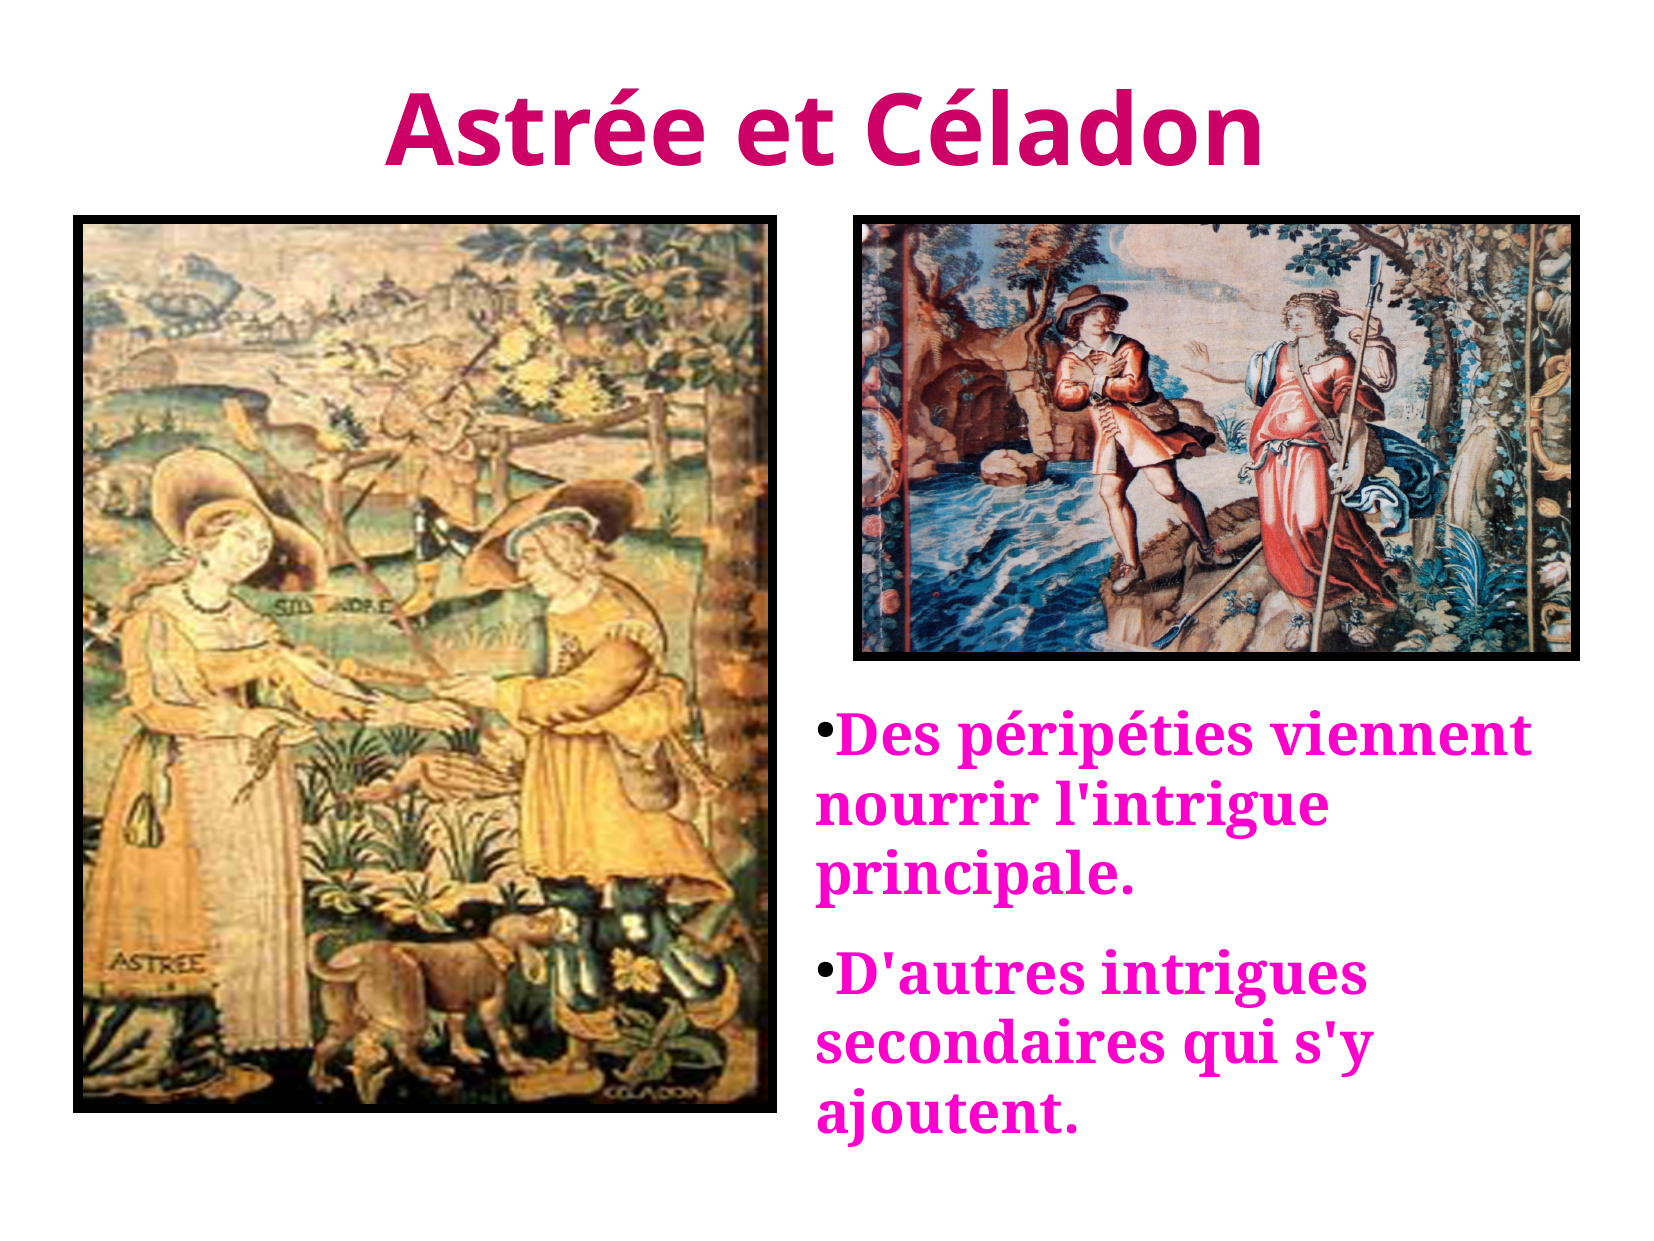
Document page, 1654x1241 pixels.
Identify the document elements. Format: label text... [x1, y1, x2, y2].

title Astrée et Céladon [82, 49, 1571, 201]
picture [82, 224, 768, 1104]
list Des péripéties viennent nourrir l'intrigue principale. D'autres intrigues secondaires qui s'y ajoutent. [814, 696, 1542, 1146]
picture [862, 224, 1571, 652]
